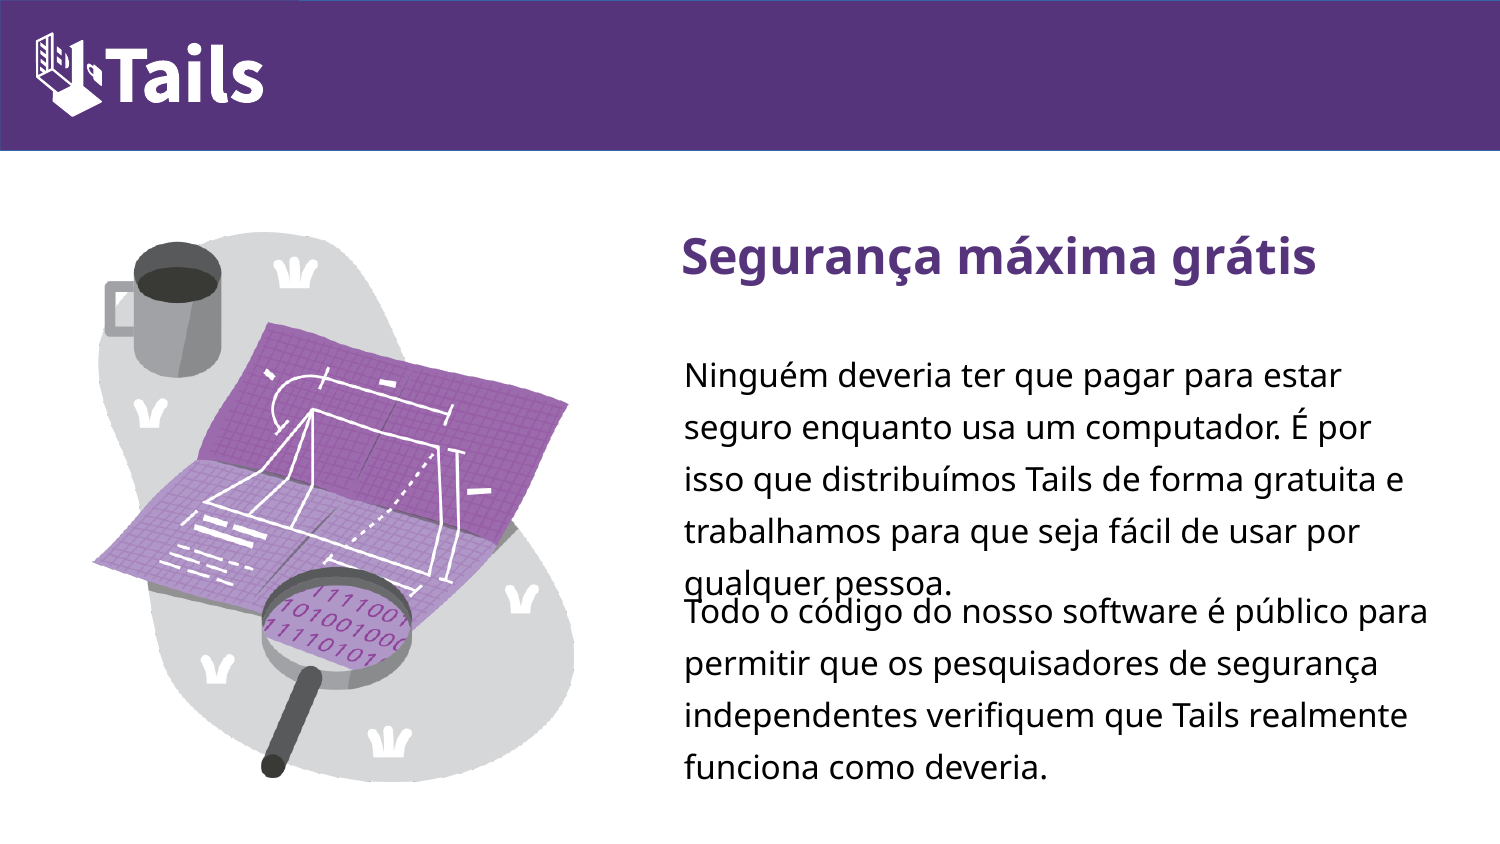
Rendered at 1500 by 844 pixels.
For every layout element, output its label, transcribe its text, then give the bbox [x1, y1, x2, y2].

picture [92, 232, 574, 782]
text_box Todo o código do nosso software é público para permitir que os pesquisadores de segurança independentes verifiquem que Tails realmente funciona como deveria. [669, 574, 1457, 782]
text_box Ninguém deveria ter que pagar para estar seguro enquanto usa um computador. É por isso que distribuímos Tails de forma gratuita e trabalhamos para que seja fácil de usar por qualquer pessoa. [669, 337, 1457, 545]
title Segurança máxima grátis [680, 197, 1426, 314]
